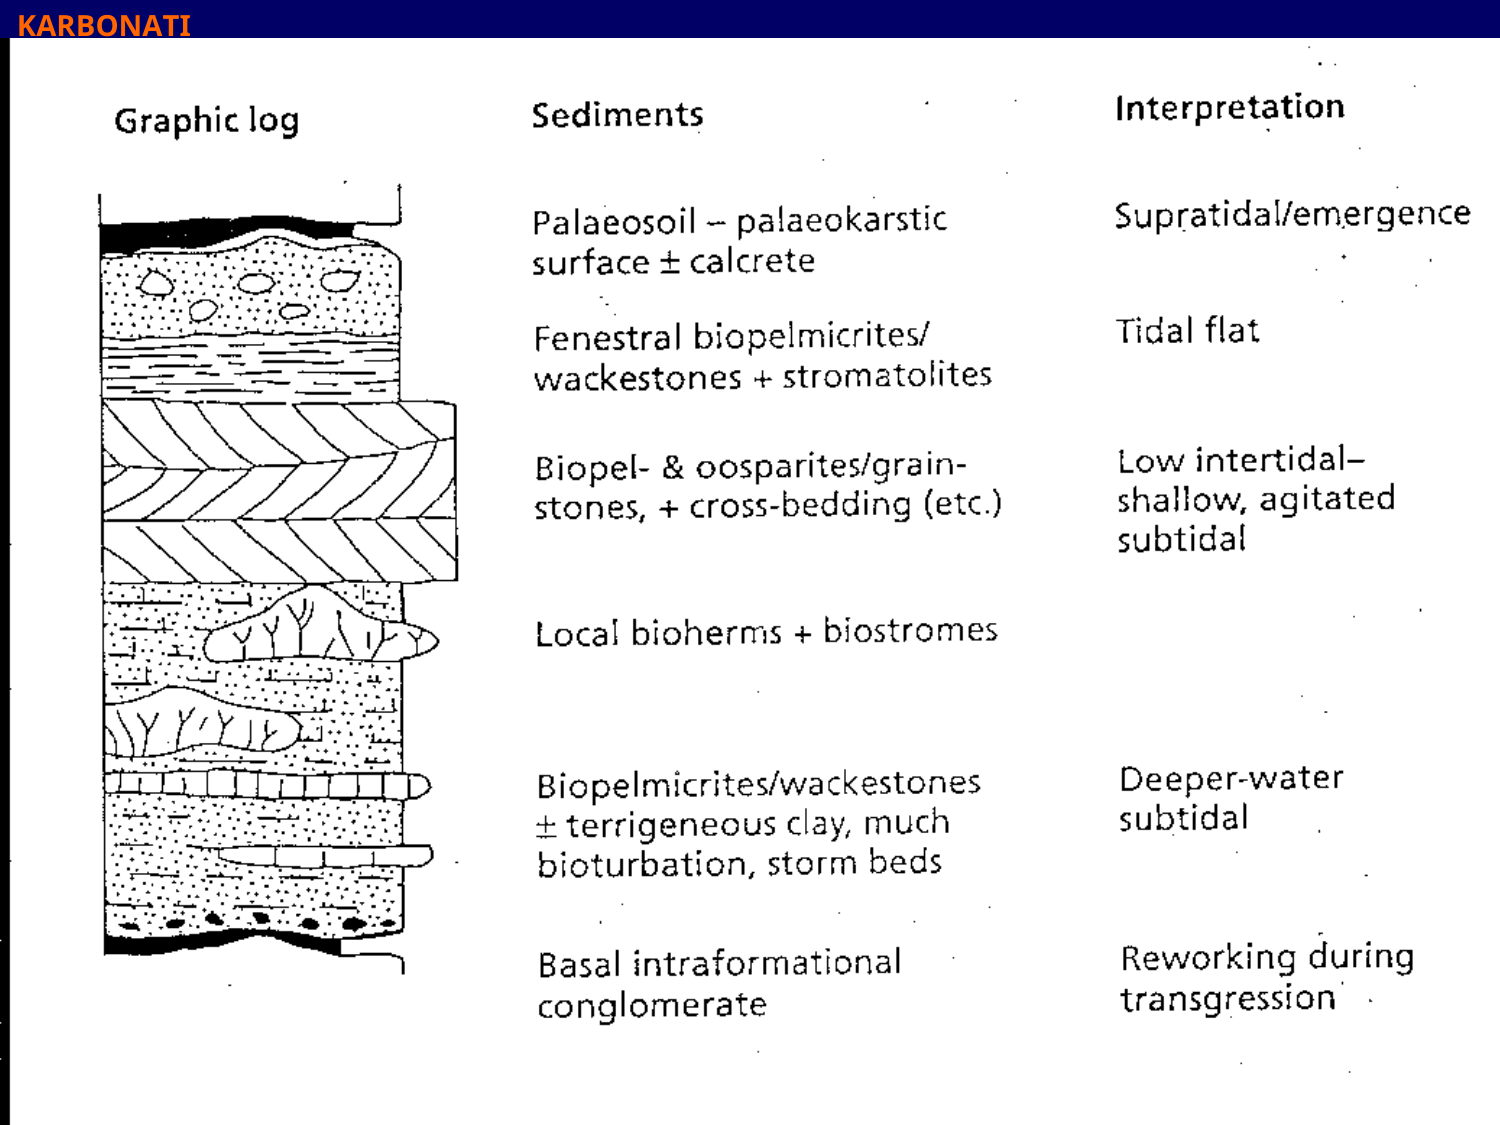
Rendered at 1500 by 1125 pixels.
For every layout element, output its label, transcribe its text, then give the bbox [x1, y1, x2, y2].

text_box KARBONATI [2, 0, 207, 38]
picture [0, 38, 1500, 1125]
